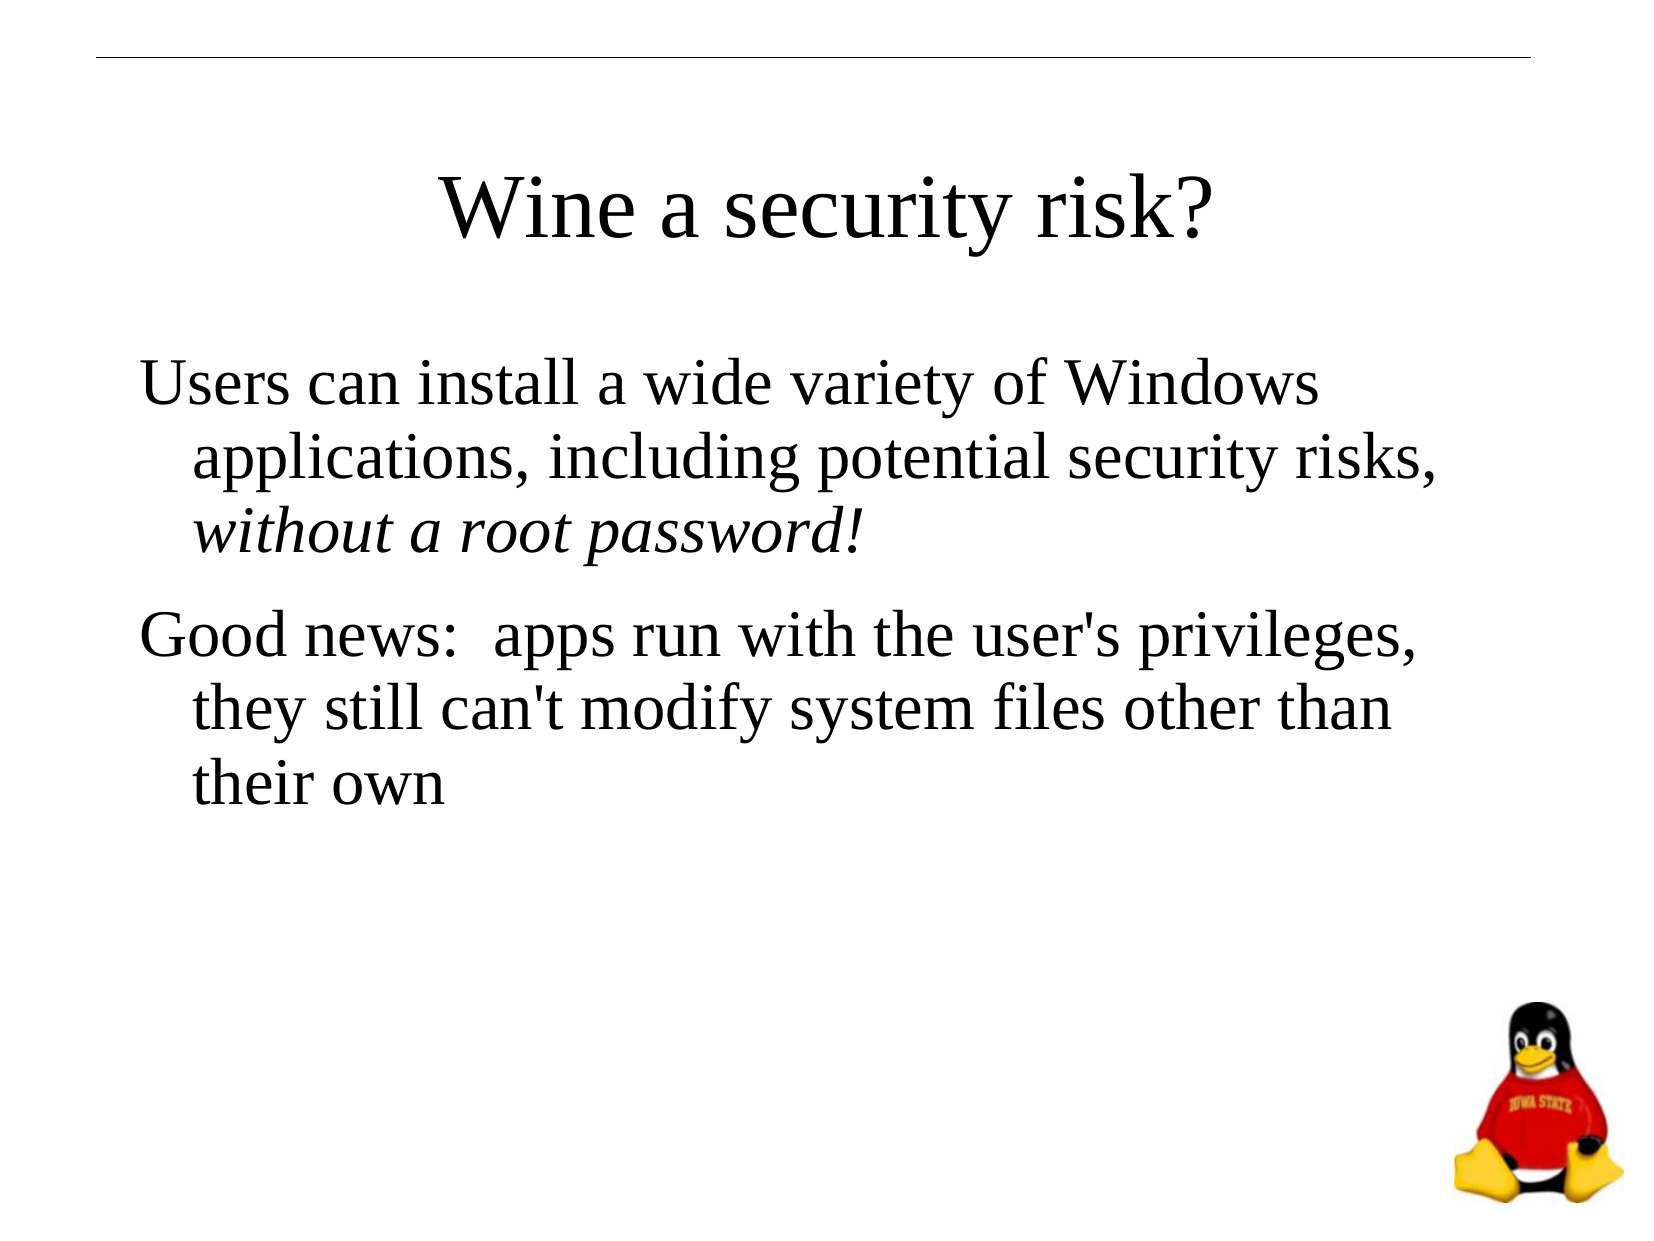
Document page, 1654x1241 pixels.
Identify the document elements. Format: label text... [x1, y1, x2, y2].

title Wine a security risk? [121, 102, 1534, 311]
list Users can install a wide variety of Windows applications, including potential security risks, without a root password! Good news: apps run with the user's privileges, they still can't modify system files other than their own [121, 344, 1534, 1127]
picture [1454, 1002, 1624, 1203]
